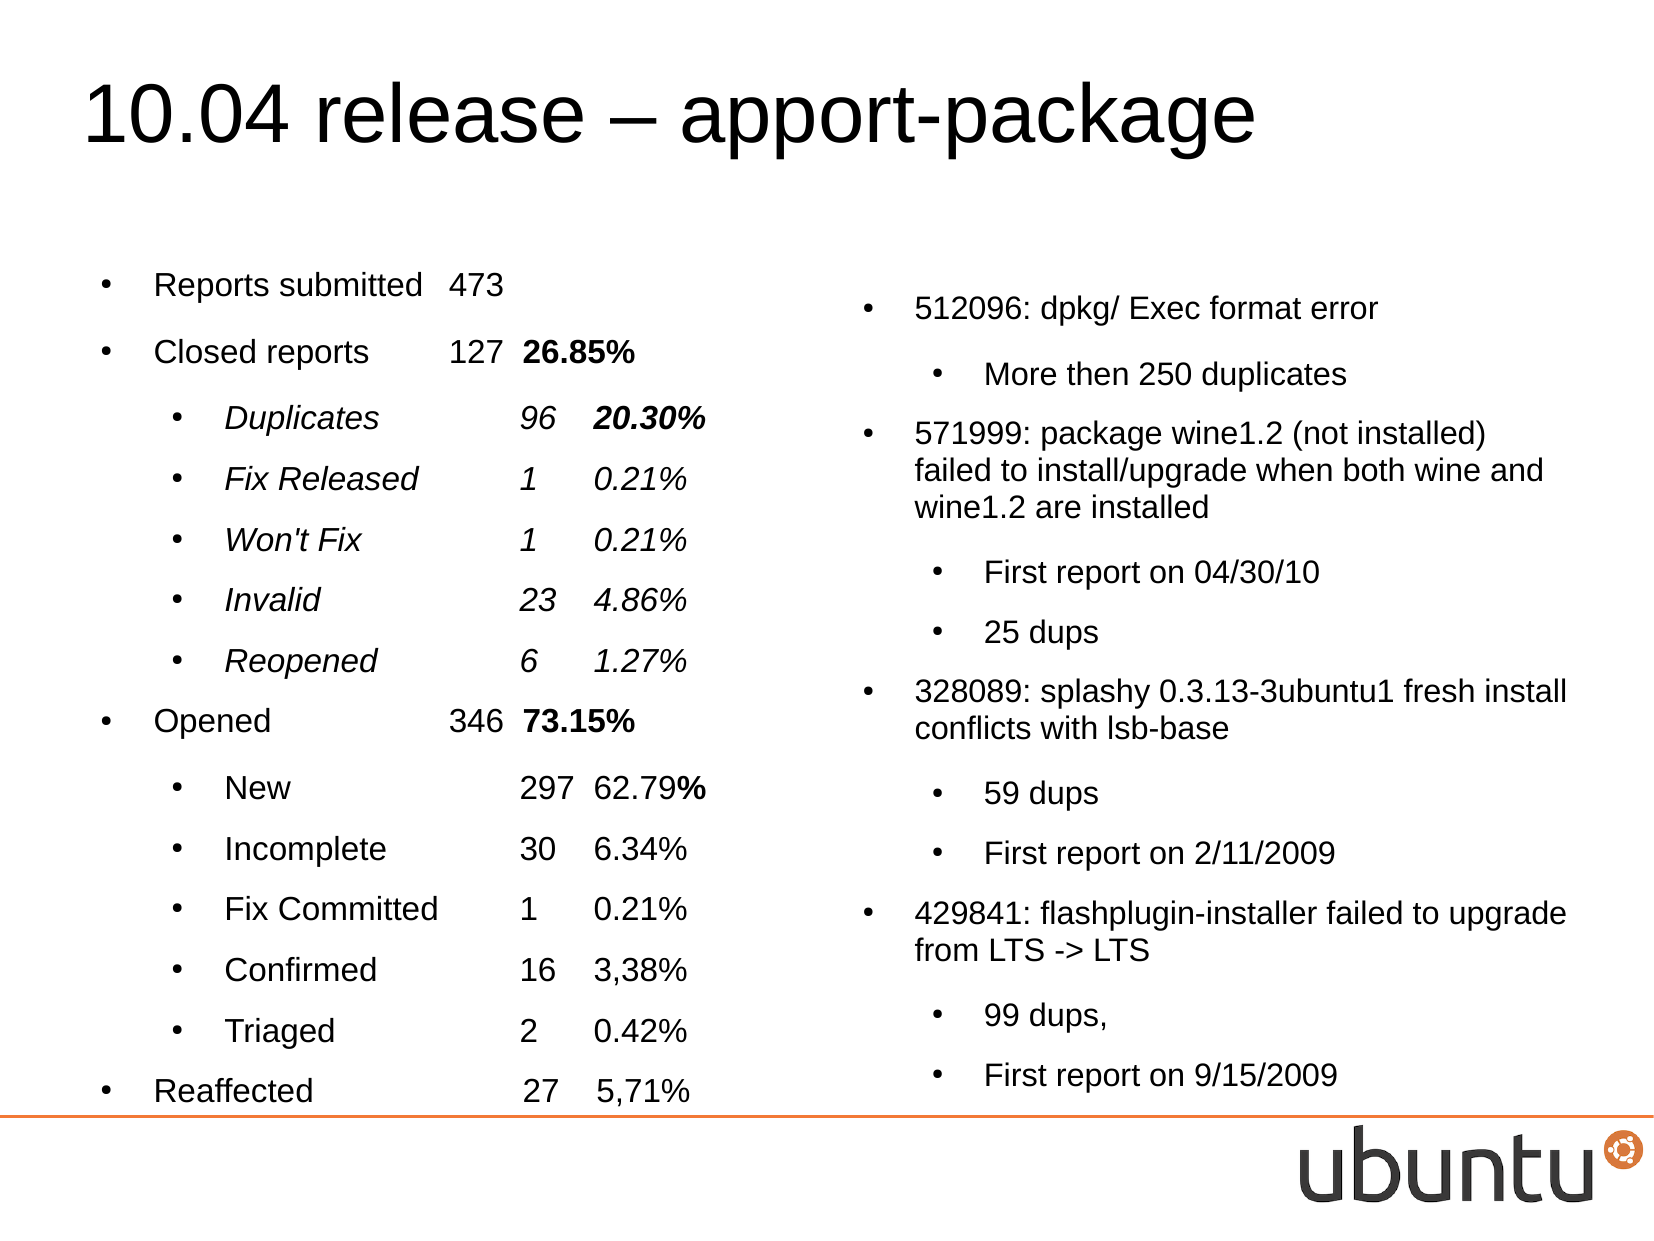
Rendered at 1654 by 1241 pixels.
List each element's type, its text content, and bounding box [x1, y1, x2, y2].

title 10.04 release – apport-package [82, 49, 1571, 178]
picture [1293, 1118, 1648, 1211]
list Reports submitted 473 Closed reports 127 26.85% Duplicates 96 20.30% Fix Released 1 0.21% Won't Fix 1 0.21% Invalid 23 4.86% Reopened 6 1.27% Opened 346 73.15% New 297 62.79% Incomplete 30 6.34% Fix Committed 1 0.21% Confirmed 16 3,38% Triaged 2 0.42% Reaffected 27 5,71% [82, 266, 809, 1110]
list 512096: dpkg/ Exec format error More then 250 duplicates 571999: package wine1.2 (not installed) failed to install/upgrade when both wine and wine1.2 are installed First report on 04/30/10 25 dups 328089: splashy 0.3.13-3ubuntu1 fresh install conflicts with lsb-base 59 dups First report on 2/11/2009 429841: flashplugin-installer failed to upgrade from LTS -> LTS 99 dups, First report on 9/15/2009 [845, 290, 1572, 1094]
